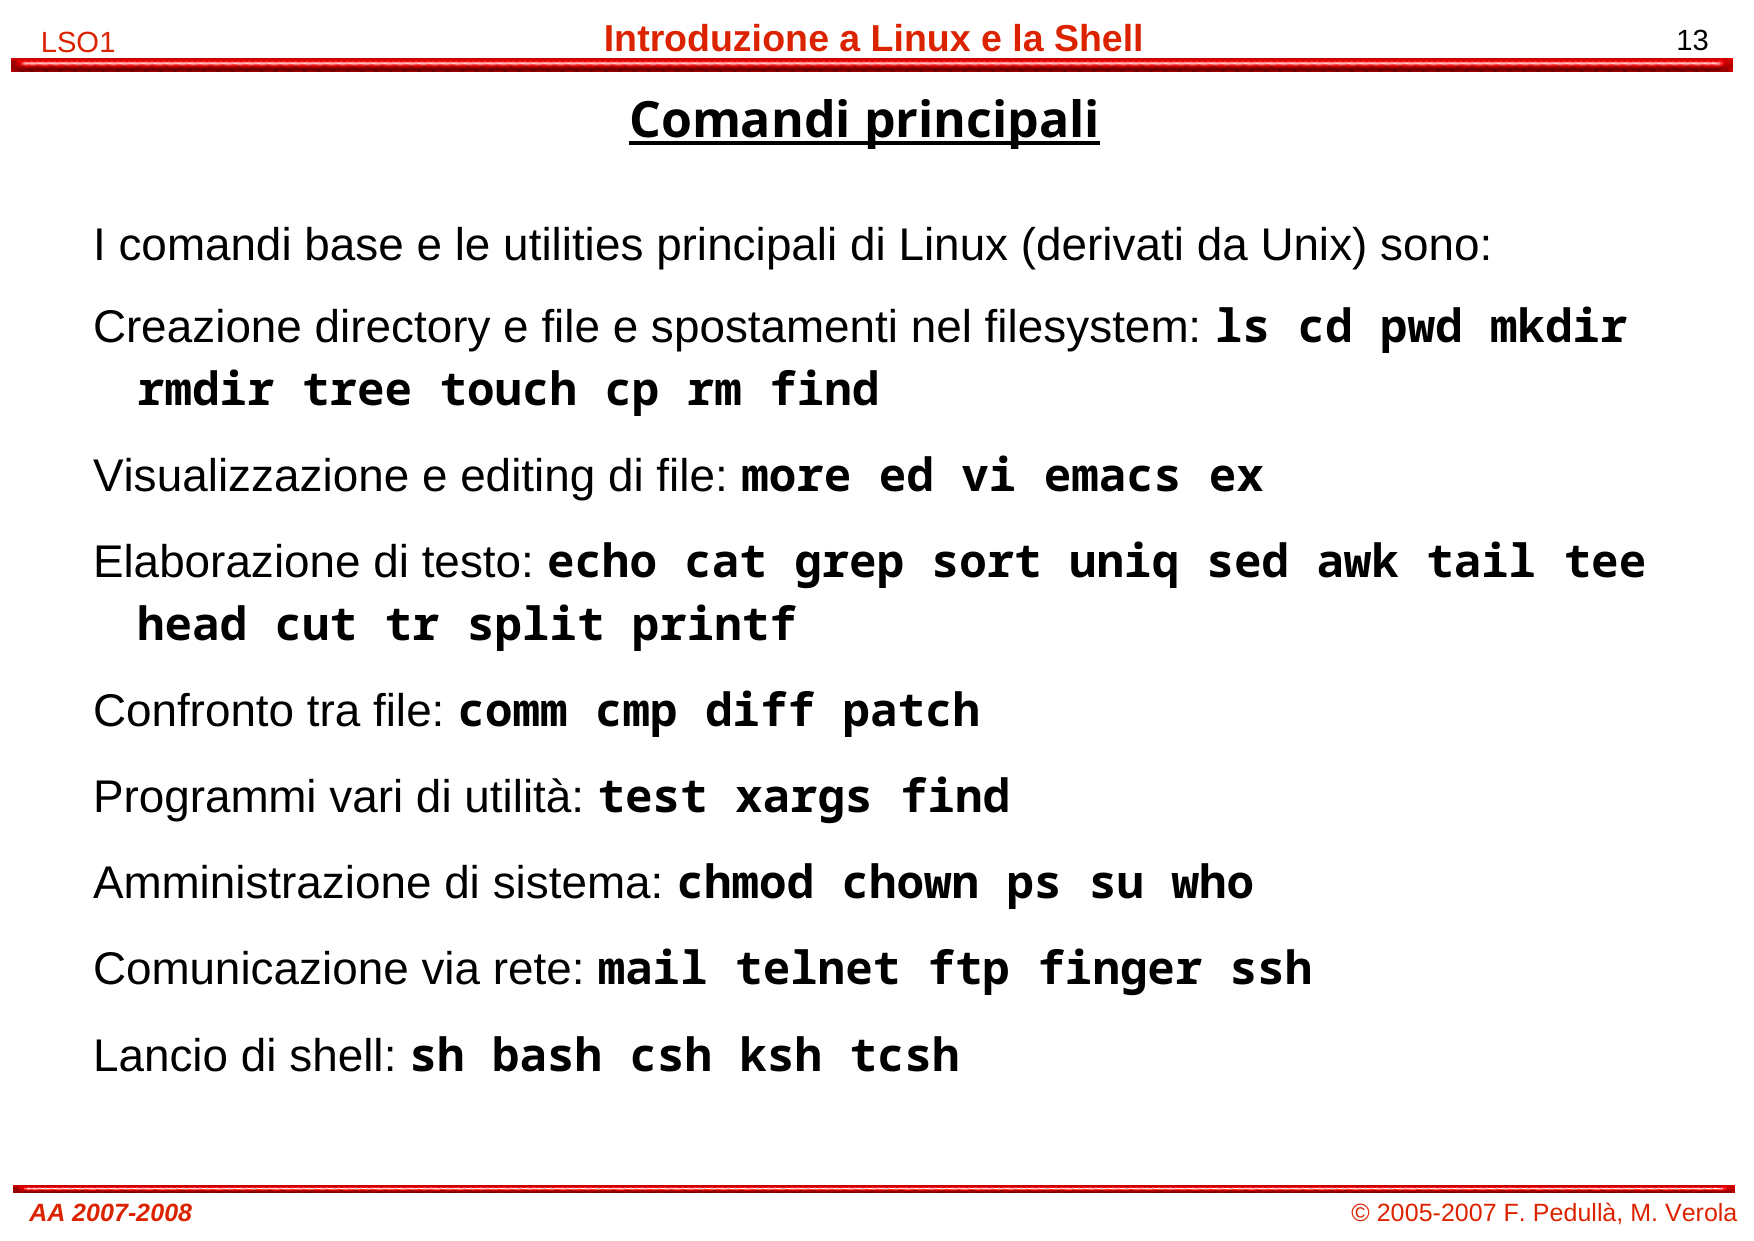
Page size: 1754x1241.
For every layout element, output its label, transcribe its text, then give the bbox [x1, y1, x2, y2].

picture [13, 1185, 1735, 1193]
title Comandi principali [28, 72, 1702, 168]
picture [11, 58, 1733, 72]
list I comandi base e le utilities principali di Linux (derivati da Unix) sono: Creazione directory e file e spostamenti nel filesystem: ls cd pwd mkdir rmdir tree touch cp rm find Visualizzazione e editing di file: more ed vi emacs ex Elaborazione di testo: echo cat grep sort uniq sed awk tail tee head cut tr split printf Confronto tra file: comm cmp diff patch Programmi vari di utilità: test xargs find Amministrazione di sistema: chmod chown ps su who Comunicazione via rete: mail telnet ftp finger ssh Lancio di shell: sh bash csh ksh tcsh [78, 218, 1678, 1080]
